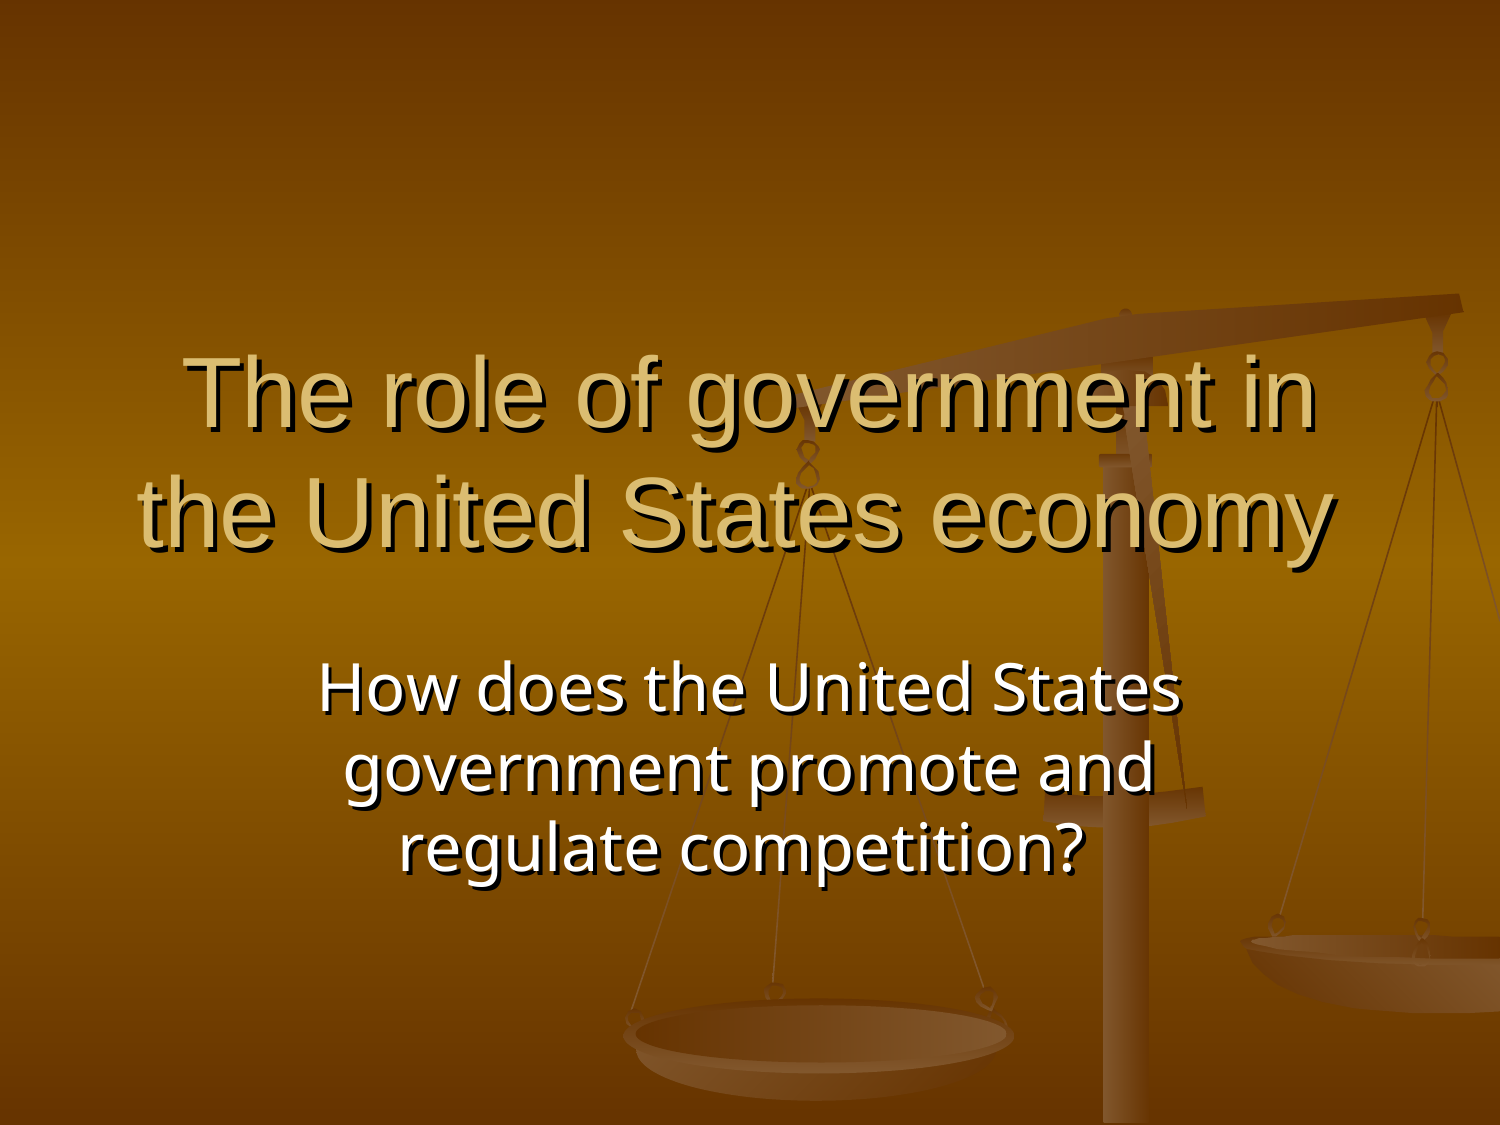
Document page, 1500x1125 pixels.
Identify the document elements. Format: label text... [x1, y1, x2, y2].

title The role of government in the United States economy [112, 290, 1388, 575]
subtitle How does the United States government promote and regulate competition? [225, 637, 1276, 925]
